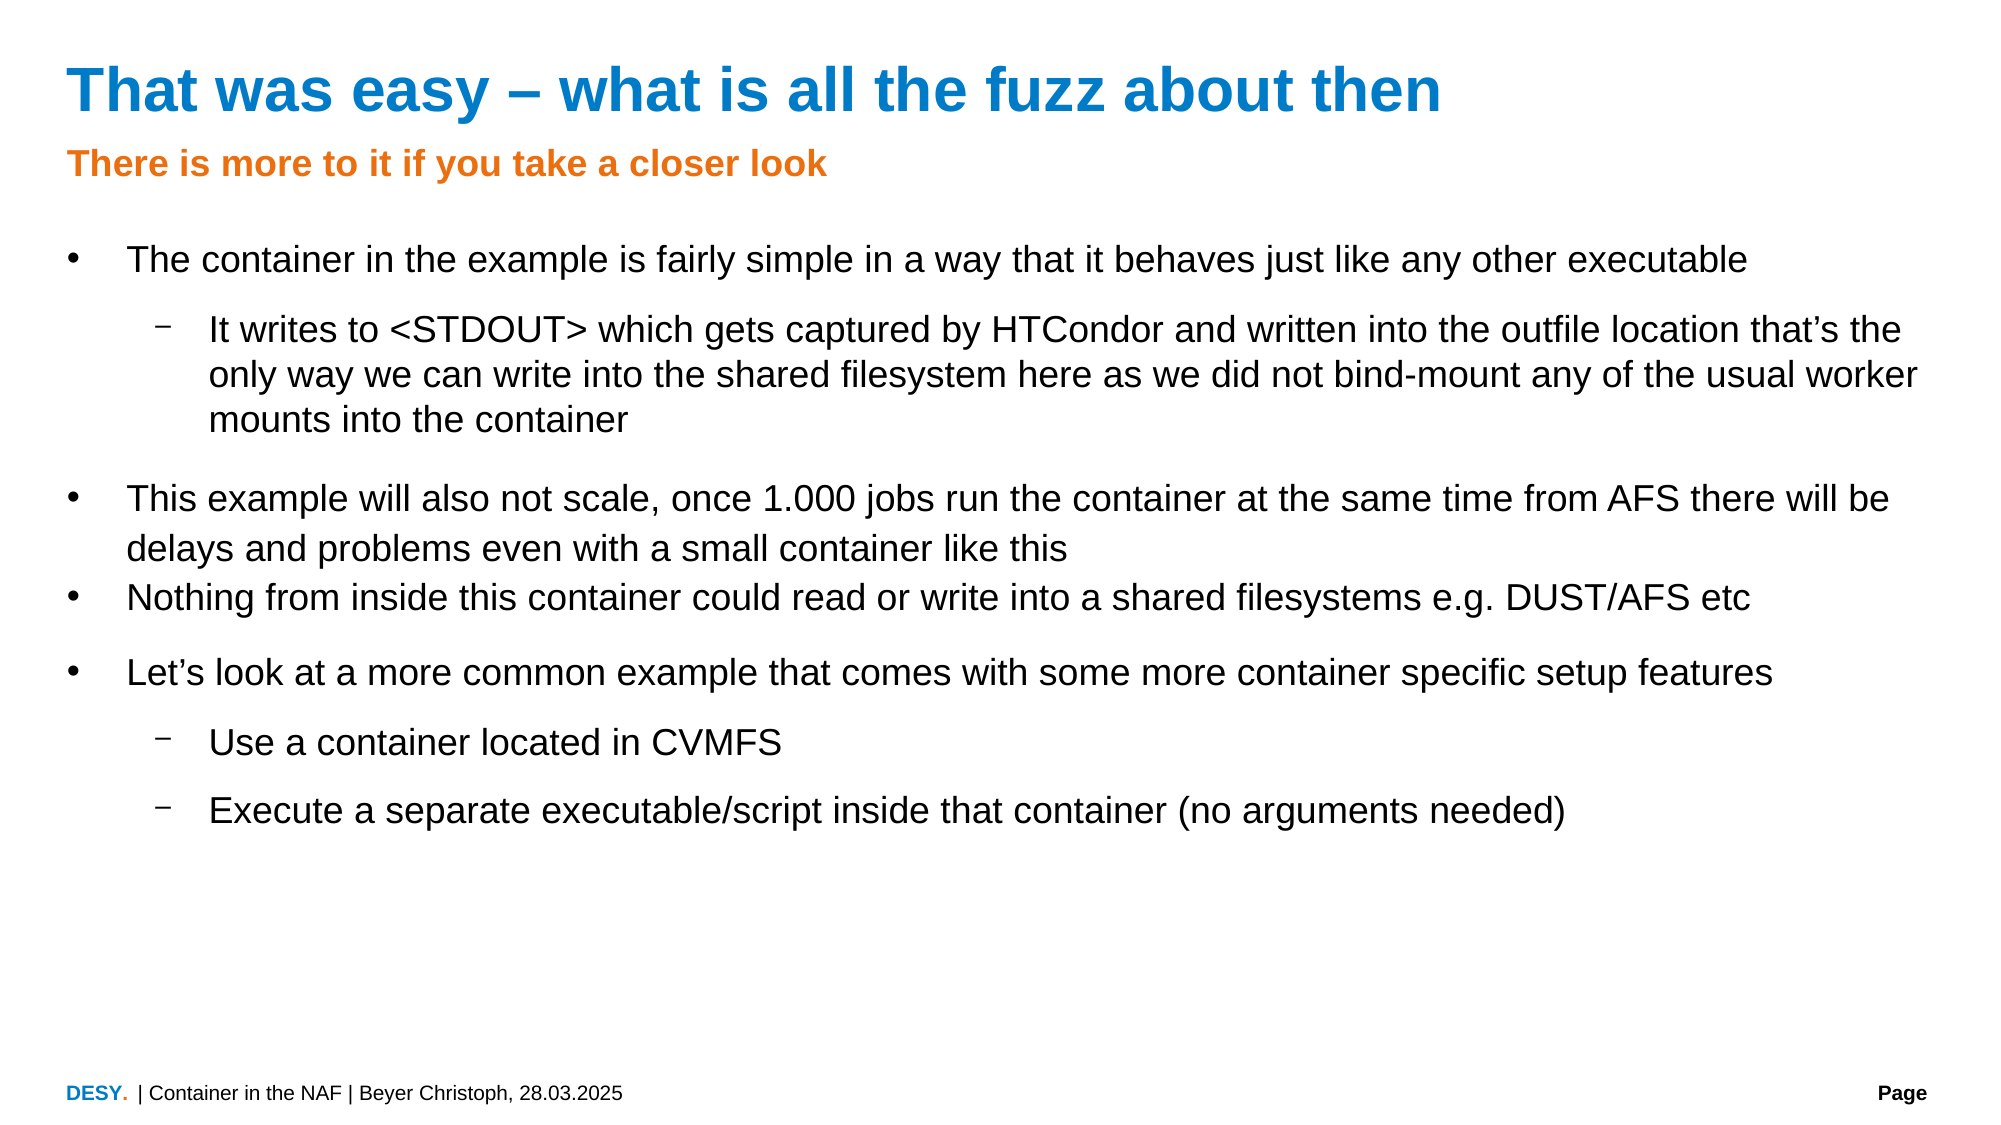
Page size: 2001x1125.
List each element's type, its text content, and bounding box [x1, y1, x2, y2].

title That was easy – what is all the fuzz about then [66, 57, 1933, 132]
list The container in the example is fairly simple in a way that it behaves just like any other executable It writes to <STDOUT> which gets captured by HTCondor and written into the outfile location that’s the only way we can write into the shared filesystem here as we did not bind-mount any of the usual worker mounts into the container This example will also not scale, once 1.000 jobs run the container at the same time from AFS there will be delays and problems even with a small container like this Nothing from inside this container could read or write into a shared filesystems e.g. DUST/AFS etc Let’s look at a more common example that comes with some more container specific setup features Use a container located in CVMFS Execute a separate executable/script inside that container (no arguments needed) [66, 230, 1920, 1053]
list There is more to it if you take a closer look [66, 134, 1933, 197]
